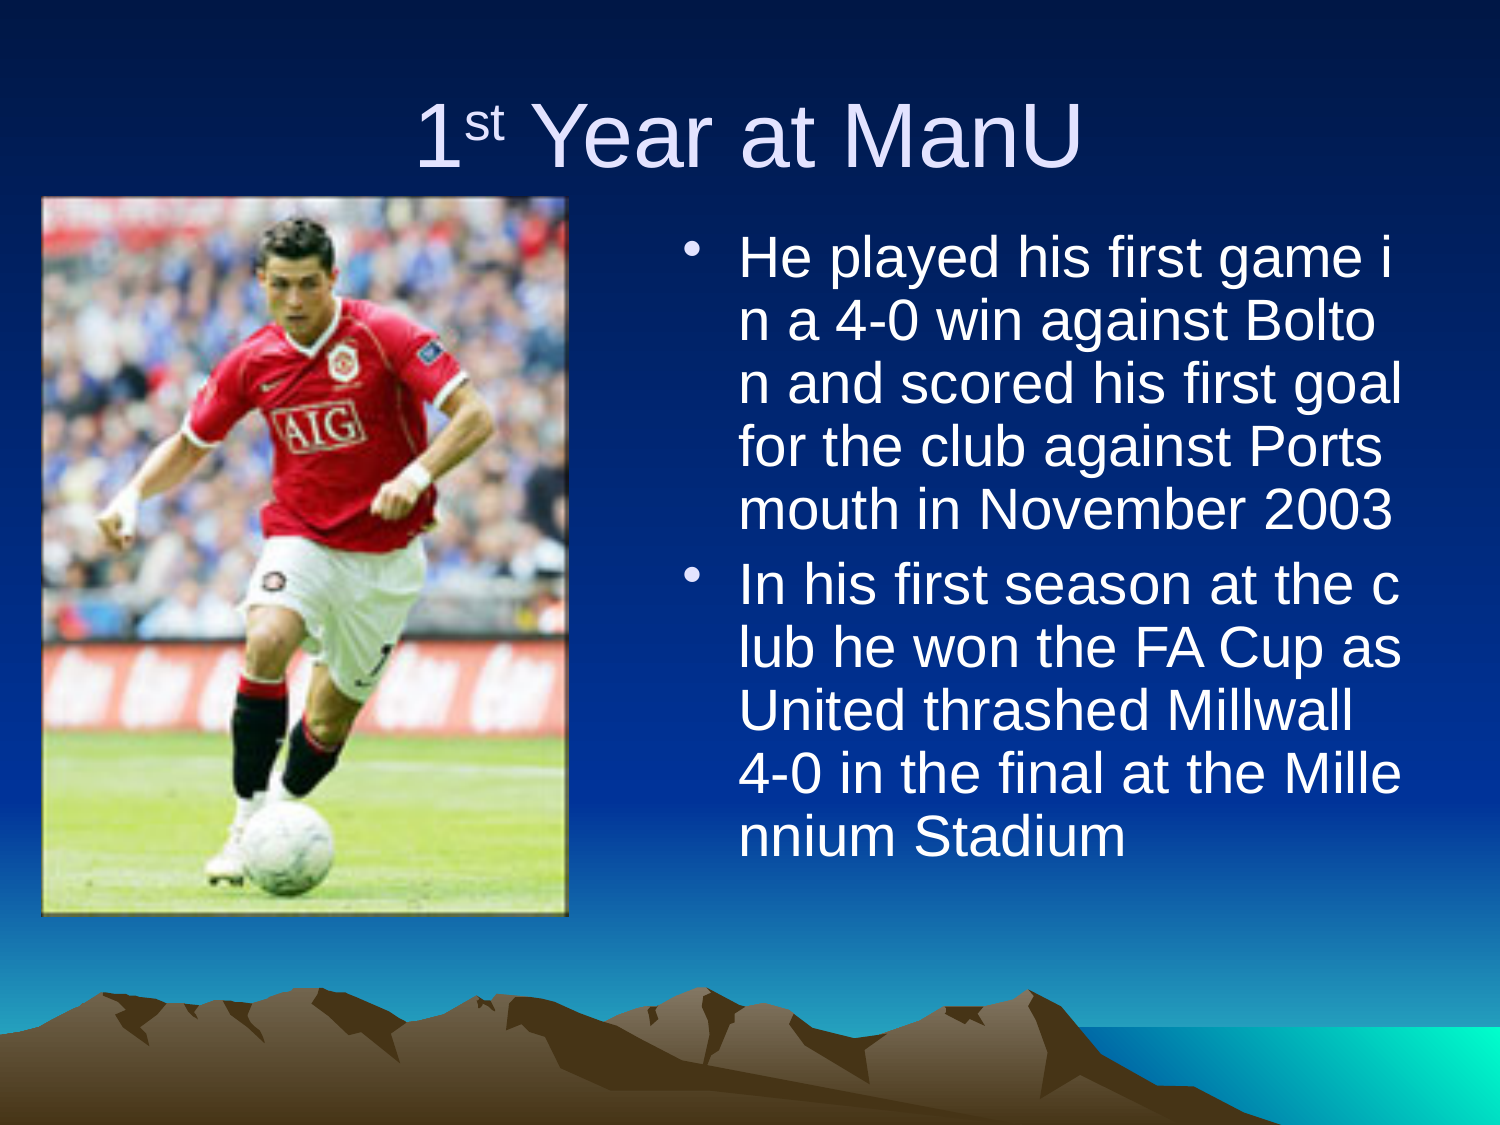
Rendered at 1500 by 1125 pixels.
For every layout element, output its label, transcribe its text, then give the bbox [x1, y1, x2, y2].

picture [41, 196, 569, 917]
list He played his first game in a 4-0 win against Bolton and scored his first goal for the club against Portsmouth in November 2003 In his first season at the club he won the FA Cup as United thrashed Millwall 4-0 in the final at the Millennium Stadium [667, 220, 1425, 958]
title 1st Year at ManU [75, 37, 1425, 225]
